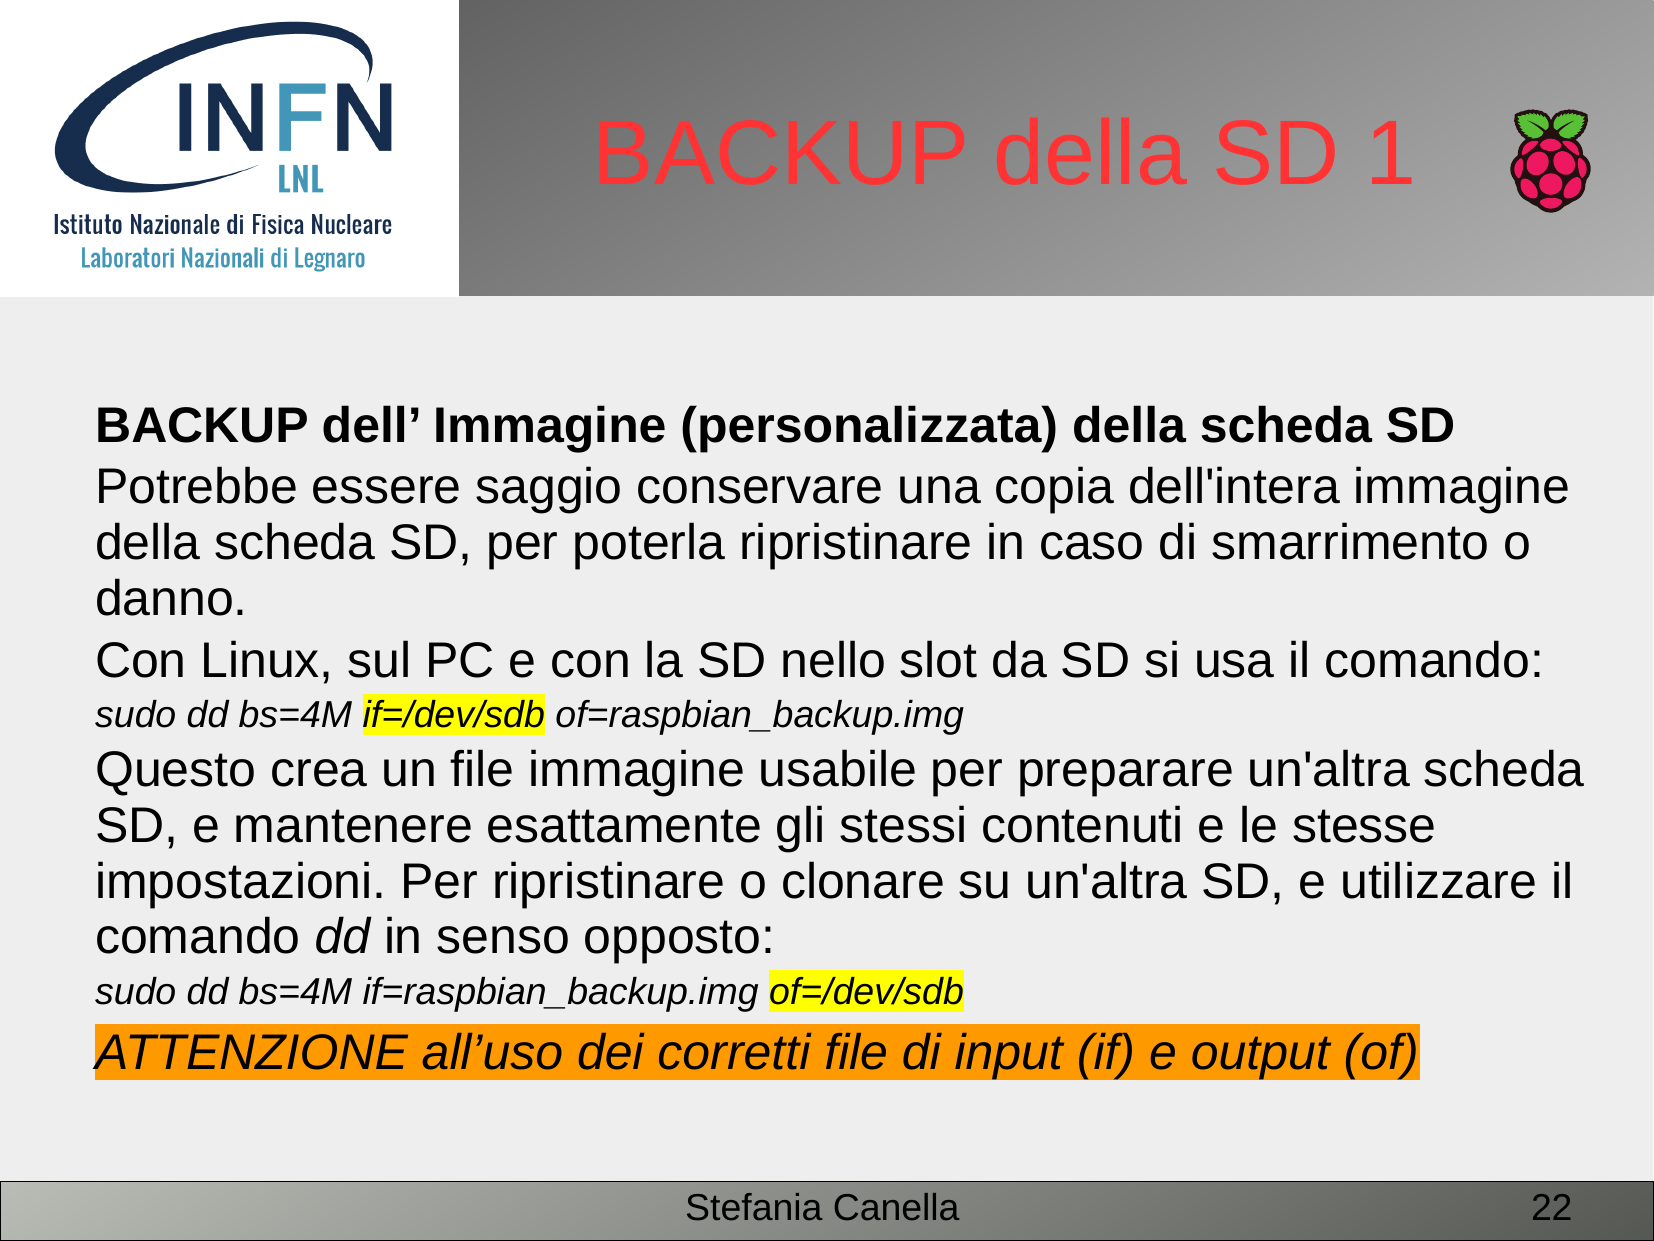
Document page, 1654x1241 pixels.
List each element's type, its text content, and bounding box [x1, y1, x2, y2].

text_box Stefania Canella [670, 1178, 984, 1241]
text_box <number> [1516, 1178, 1654, 1241]
title BACKUP della SD 1 [459, 49, 1571, 257]
picture [0, 0, 459, 297]
subtitle BACKUP dell’ Immagine (personalizzata) della scheda SD Potrebbe essere saggio conservare una copia dell'intera immagine della scheda SD, per poterla ripristinare in caso di smarrimento o danno. Con Linux, sul PC e con la SD nello slot da SD si usa il comando: sudo dd bs=4M if=/dev/sdb of=raspbian_backup.img Questo crea un file immagine usabile per preparare un'altra scheda SD, e mantenere esattamente gli stessi contenuti e le stesse impostazioni. Per ripristinare o clonare su un'altra SD, e utilizzare il comando dd in senso opposto: sudo dd bs=4M if=raspbian_backup.img of=/dev/sdb ATTENZIONE all’uso dei corretti file di input (if) e output (of) [65, 357, 1588, 1120]
text_box [984, 1181, 1516, 1241]
text_box [459, 0, 1654, 296]
text_box [0, 1181, 670, 1241]
